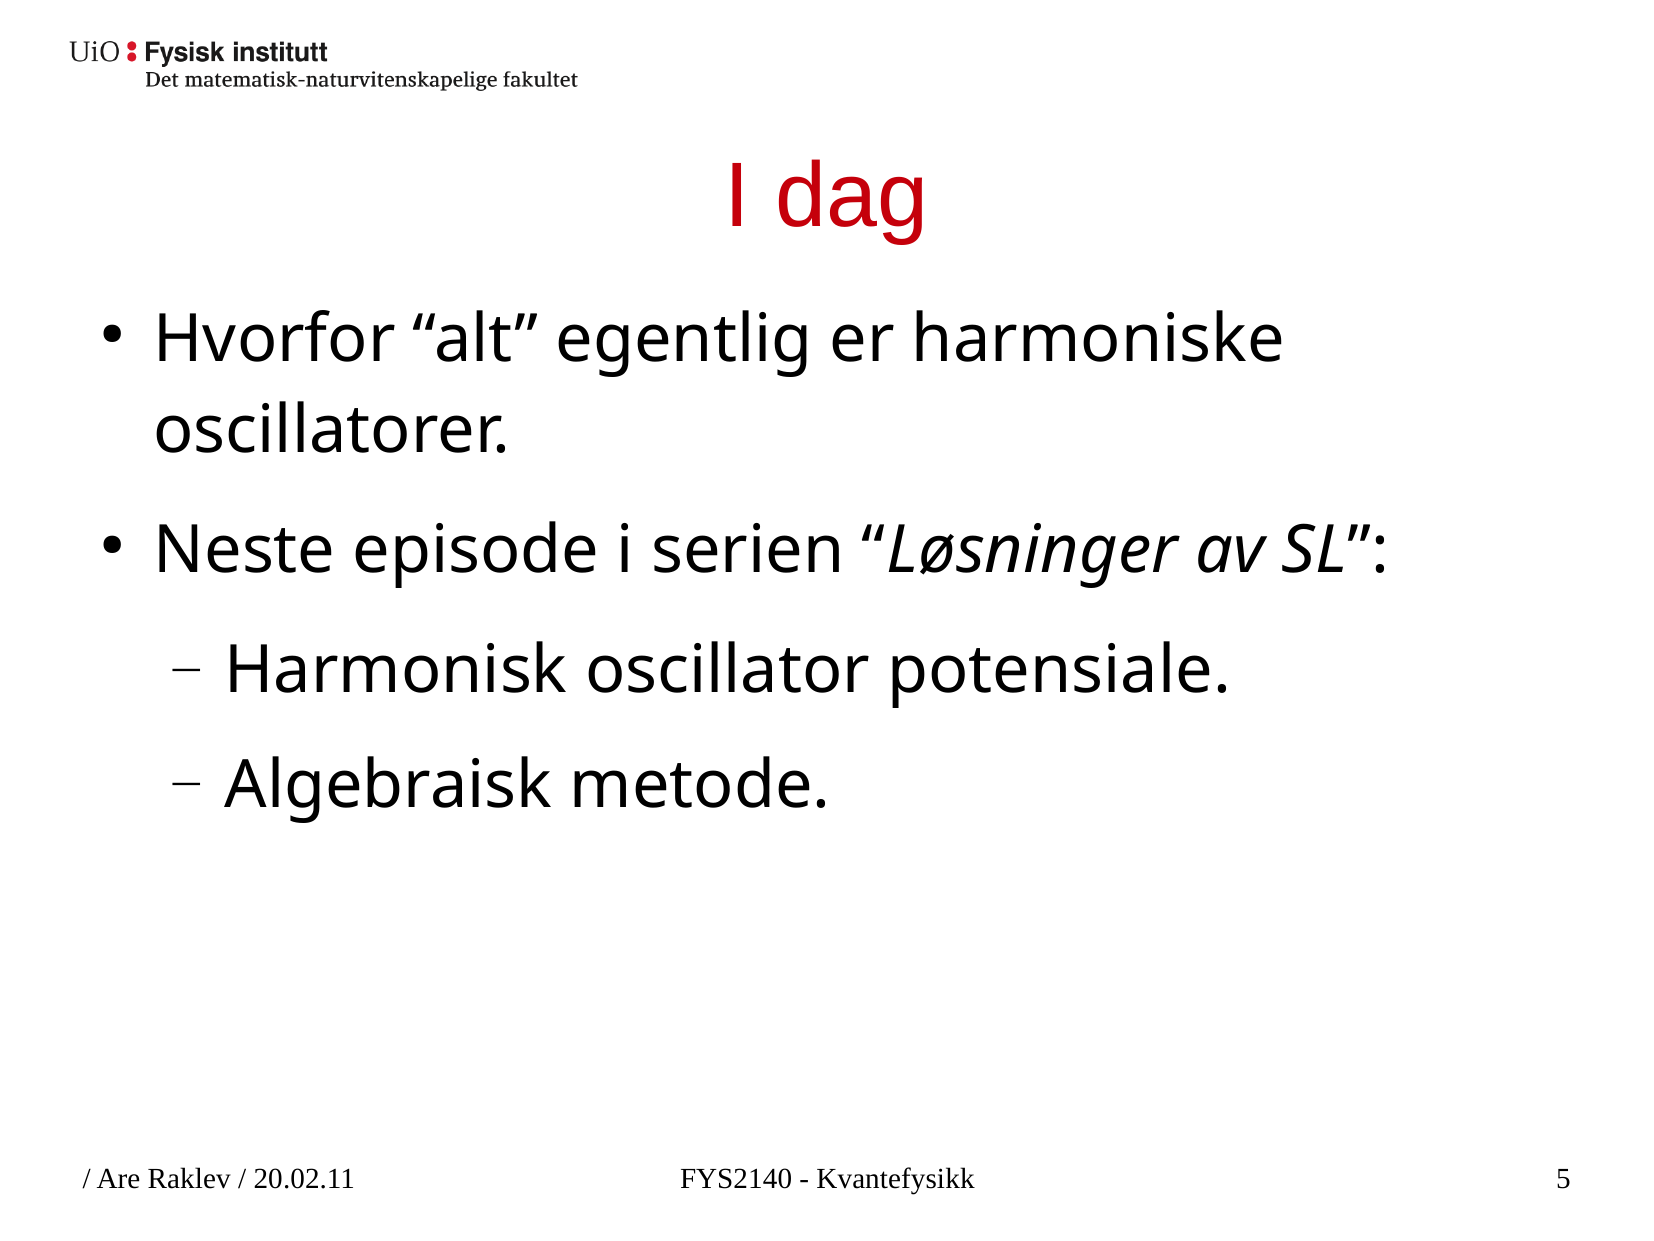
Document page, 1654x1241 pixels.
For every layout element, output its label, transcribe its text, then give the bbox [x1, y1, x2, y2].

list Hvorfor “alt” egentlig er harmoniske oscillatorer. Neste episode i serien “Løsninger av SL”: Harmonisk oscillator potensiale. Algebraisk metode. [82, 290, 1571, 1094]
picture [68, 37, 581, 93]
title I dag [82, 90, 1571, 290]
